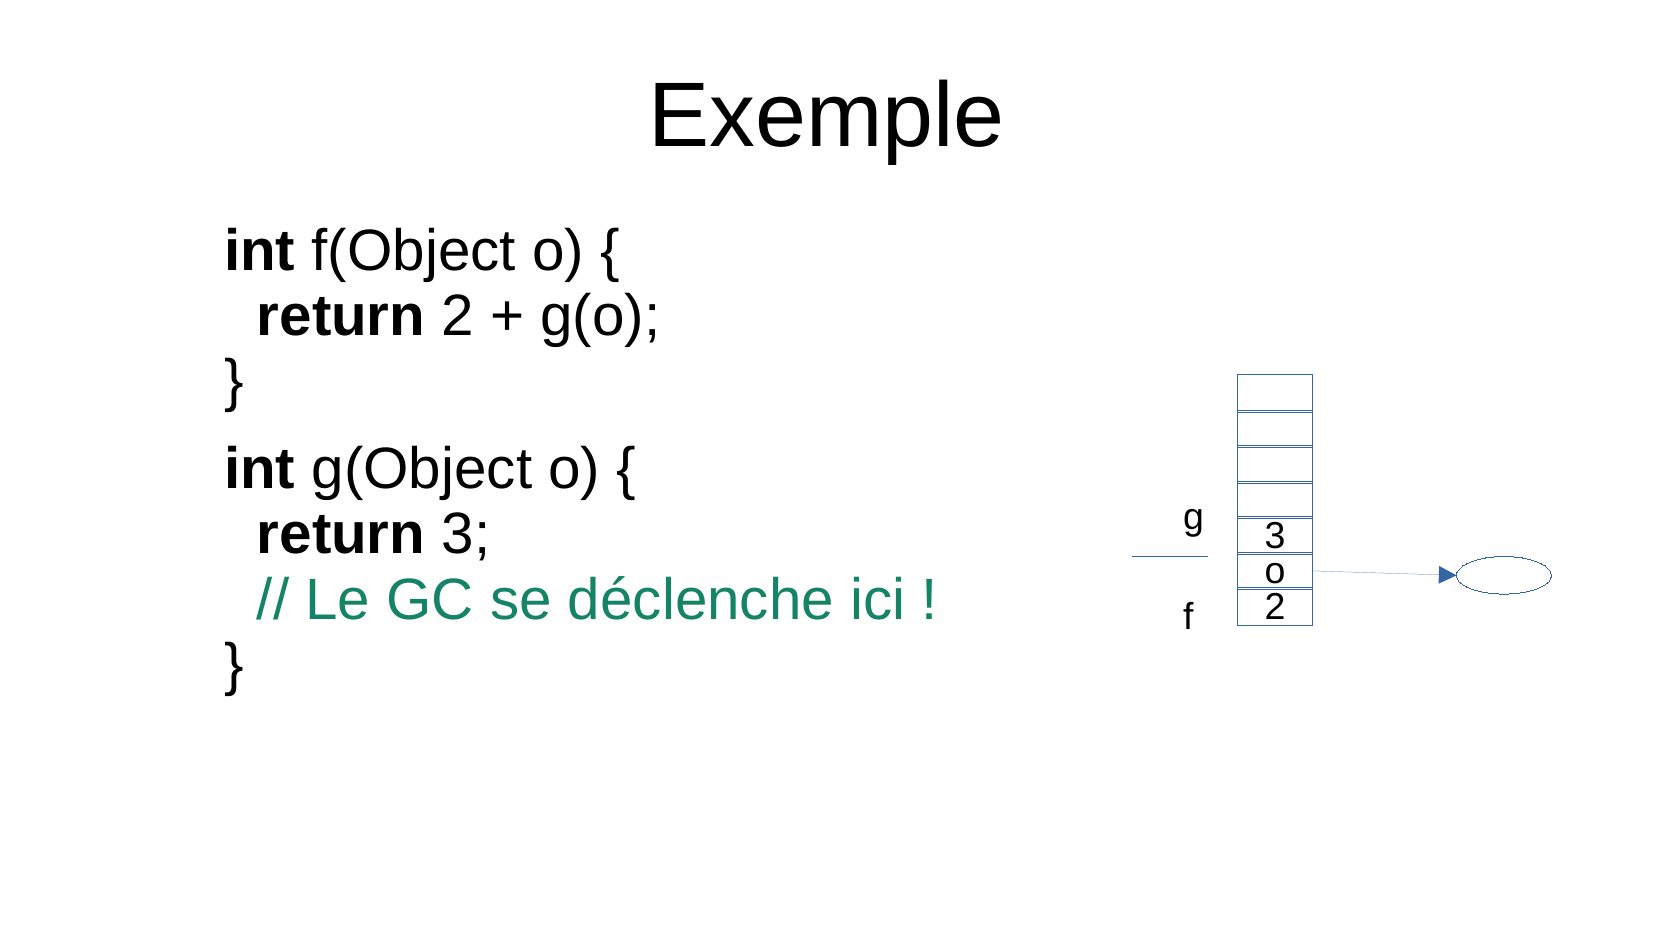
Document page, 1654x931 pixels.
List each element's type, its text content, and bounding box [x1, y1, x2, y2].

list int f(Object o) { return 2 + g(o); } int g(Object o) { return 3; // Le GC se déclenche ici ! } [82, 217, 976, 758]
text_box o [1237, 552, 1313, 587]
text_box 3 [1237, 516, 1313, 552]
title Exemple [82, 37, 1571, 193]
text_box g [1168, 487, 1219, 545]
text_box f [1168, 588, 1209, 646]
text_box 2 [1237, 587, 1313, 626]
